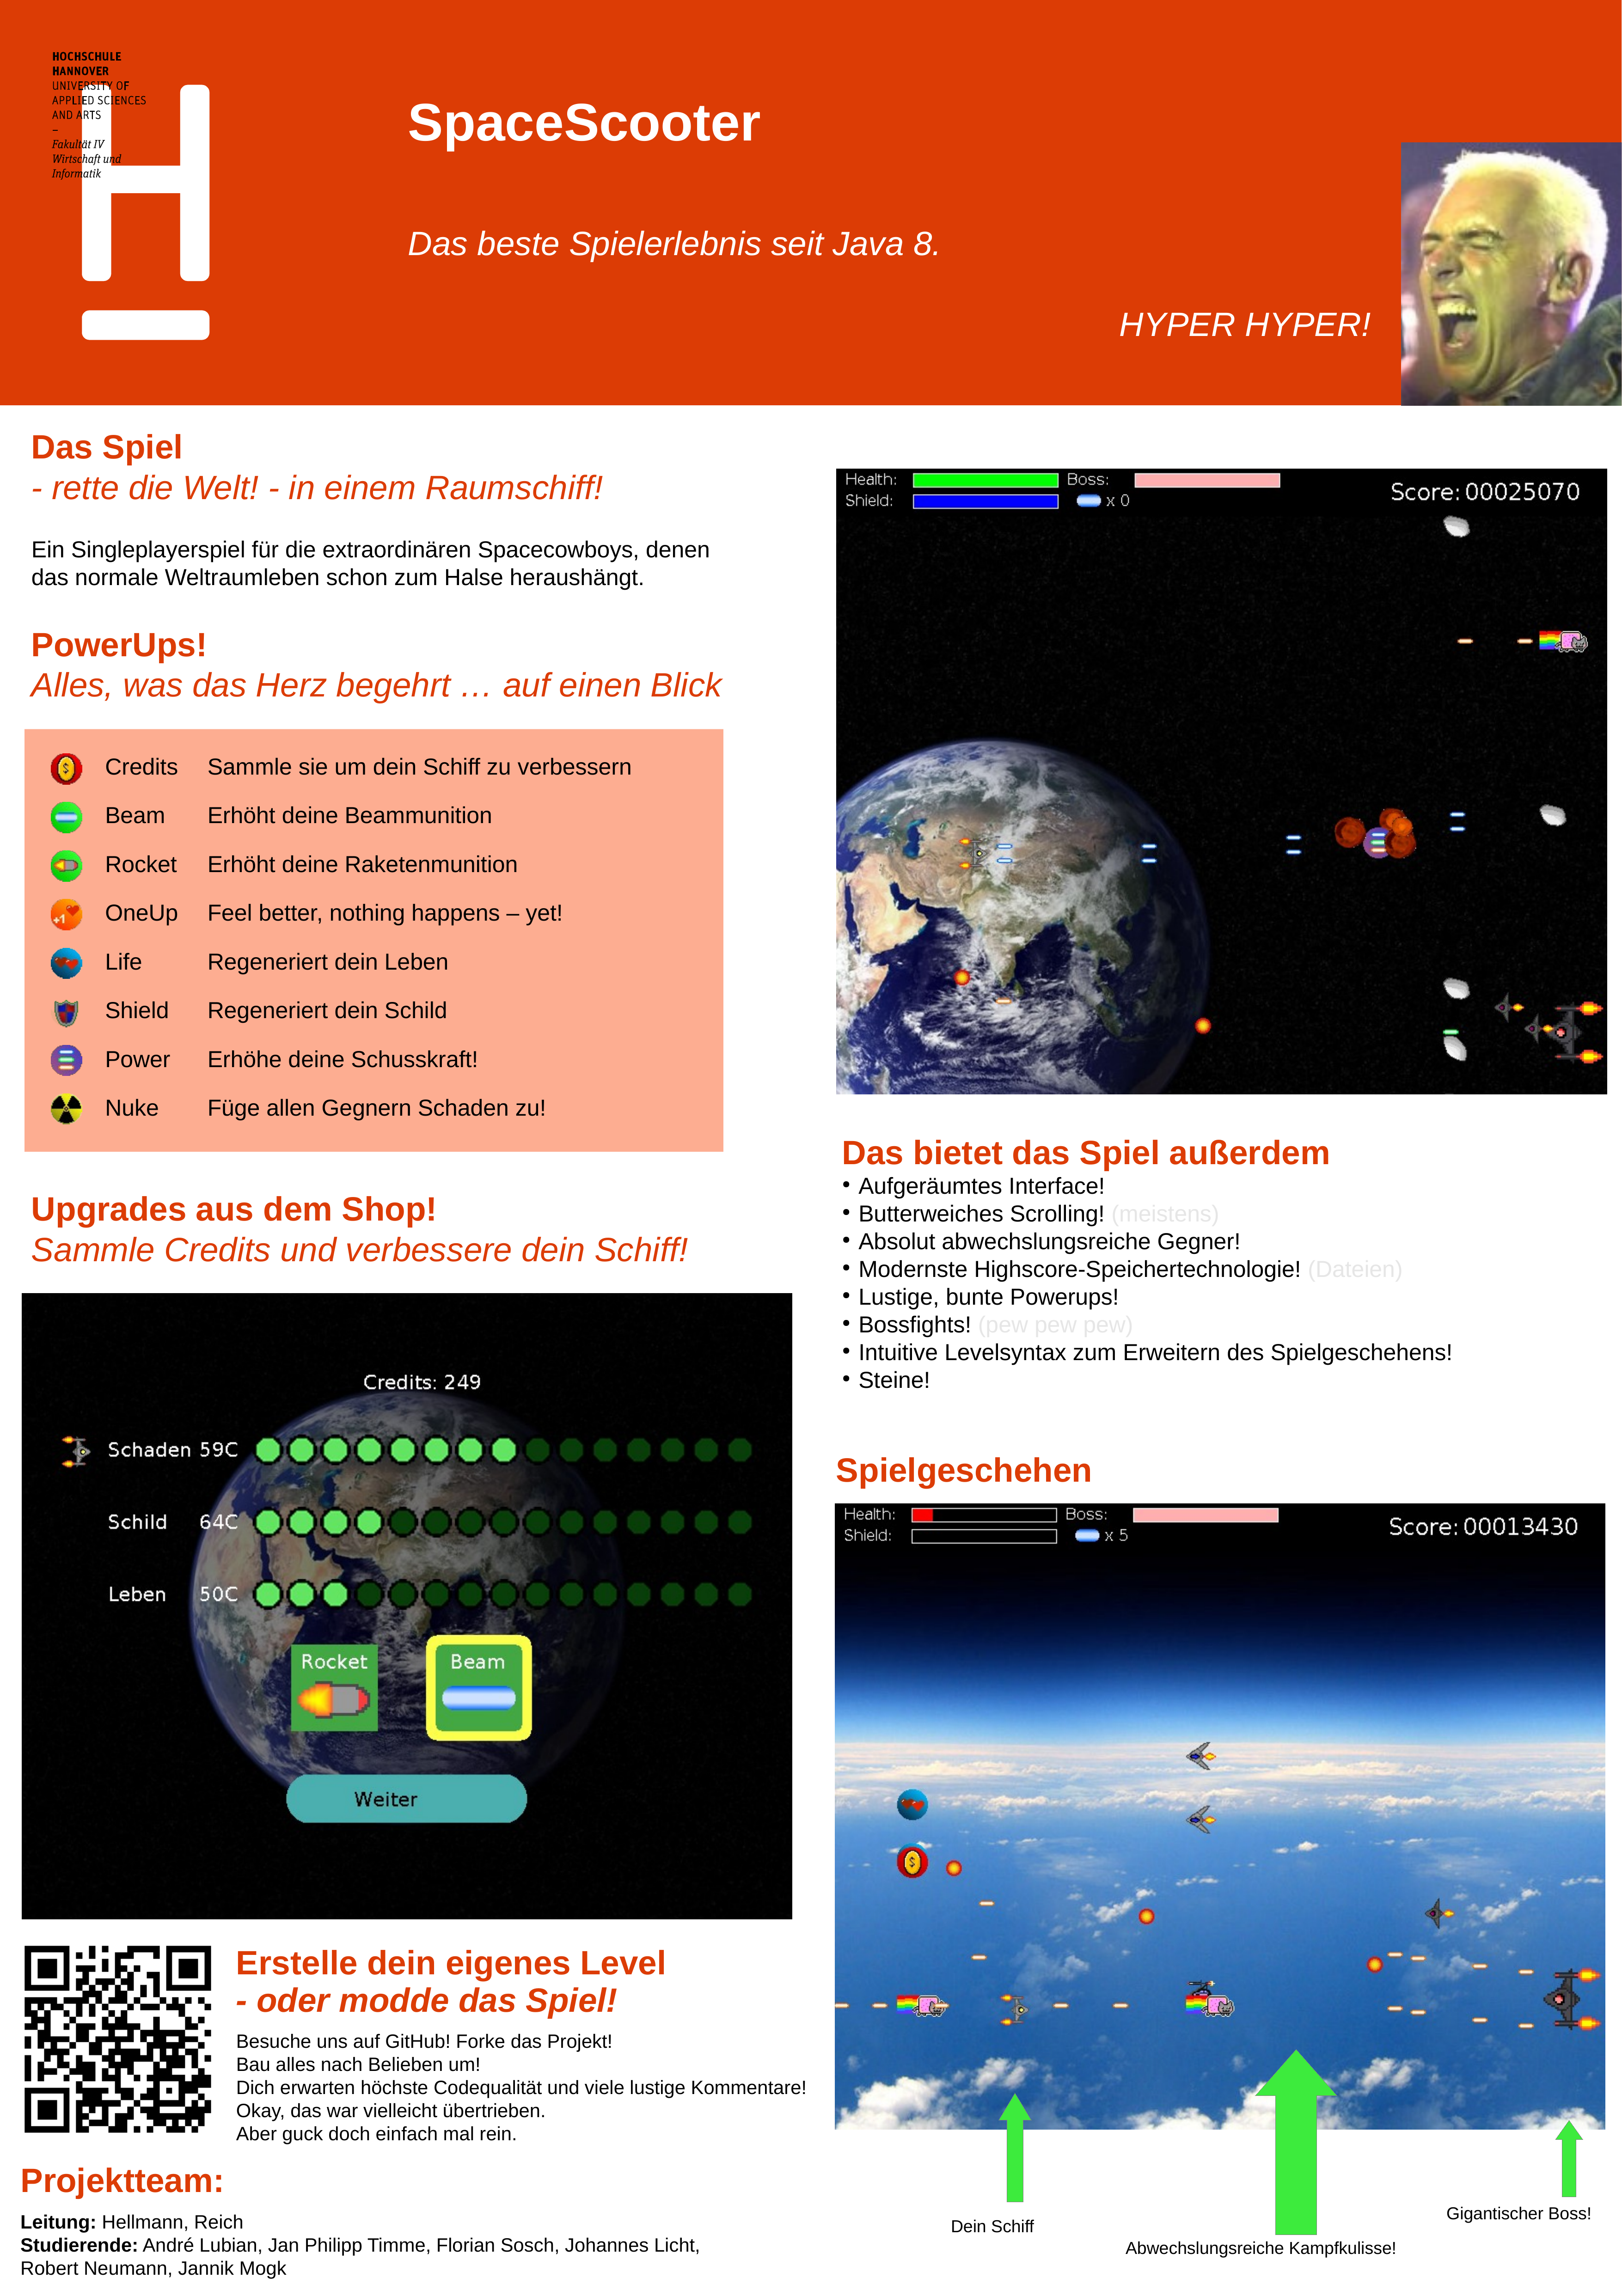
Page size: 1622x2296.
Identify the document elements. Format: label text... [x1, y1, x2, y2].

text_box Credits Sammle sie um dein Schiff zu verbessern Beam Erhöht deine Beammunition Rocket Erhöht deine Raketenmunition OneUp Feel better, nothing happens – yet! Life Regeneriert dein Leben Shield Regeneriert dein Schild Power Erhöhe deine Schusskraft! Nuke Füge allen Gegnern Schaden zu! [98, 748, 732, 1124]
text_box Das bietet das Spiel außerdem Aufgeräumtes Interface! Butterweiches Scrolling! (meistens) Absolut abwechslungsreiche Gegner! Modernste Highscore-Speichertechnologie! (Dateien) Lustige, bunte Powerups! Bossfights! (pew pew pew) Intuitive Levelsyntax zum Erweitern des Spielgeschehens! Steine! [835, 1127, 1605, 1397]
text_box Leitung: Hellmann, Reich Studierende: André Lubian, Jan Philipp Timme, Florian Sosch, Johannes Licht, Robert Neumann, Jannik Mogk [13, 2206, 723, 2296]
picture [51, 948, 82, 979]
text_box Das Spiel - rette die Welt! - in einem Raumschiff! [24, 421, 797, 510]
text_box PowerUps! Alles, was das Herz begehrt … auf einen Blick [24, 619, 734, 707]
text_box Das beste Spielerlebnis seit Java 8. HYPER HYPER! [401, 218, 1401, 347]
picture [22, 1293, 792, 1919]
picture [52, 51, 210, 340]
picture [51, 1045, 82, 1076]
text_box Projektteam: [13, 2155, 724, 2203]
picture [51, 996, 82, 1027]
text_box Erstelle dein eigenes Level - oder modde das Spiel! [229, 1940, 674, 2023]
text_box SpaceScooter [401, 84, 1532, 155]
picture [51, 1093, 82, 1124]
text_box [0, 0, 1622, 405]
picture [51, 753, 82, 785]
picture [1401, 142, 1622, 406]
text_box Dein Schiff [944, 2213, 1041, 2240]
picture [836, 469, 1607, 1094]
picture [51, 850, 82, 882]
text_box [24, 729, 723, 1152]
picture [70, 948, 82, 959]
picture [835, 1503, 1605, 2130]
text_box Besuche uns auf GitHub! Forke das Projekt! Bau alles nach Belieben um! Dich erwarten höchste Codequalität und viele lustige Kommentare! Okay, das war vielleicht übertrieben. Aber guck doch einfach mal rein. [229, 2025, 830, 2171]
text_box Spielgeschehen [829, 1445, 1539, 1492]
picture [51, 899, 82, 930]
text_box Abwechslungsreiche Kampfkulisse! [1119, 2235, 1404, 2261]
picture [19, 1940, 218, 2139]
text_box Gigantischer Boss! [1439, 2200, 1599, 2227]
text_box [1255, 2049, 1337, 2235]
picture [51, 802, 82, 833]
text_box Upgrades aus dem Shop! Sammle Credits und verbessere dein Schiff! [24, 1184, 734, 1272]
text_box [1555, 2120, 1583, 2197]
text_box [998, 2093, 1032, 2202]
text_box Ein Singleplayerspiel für die extraordinären Spacecowboys, denen das normale Weltraumleben schon zum Halse heraushängt. [24, 531, 734, 619]
